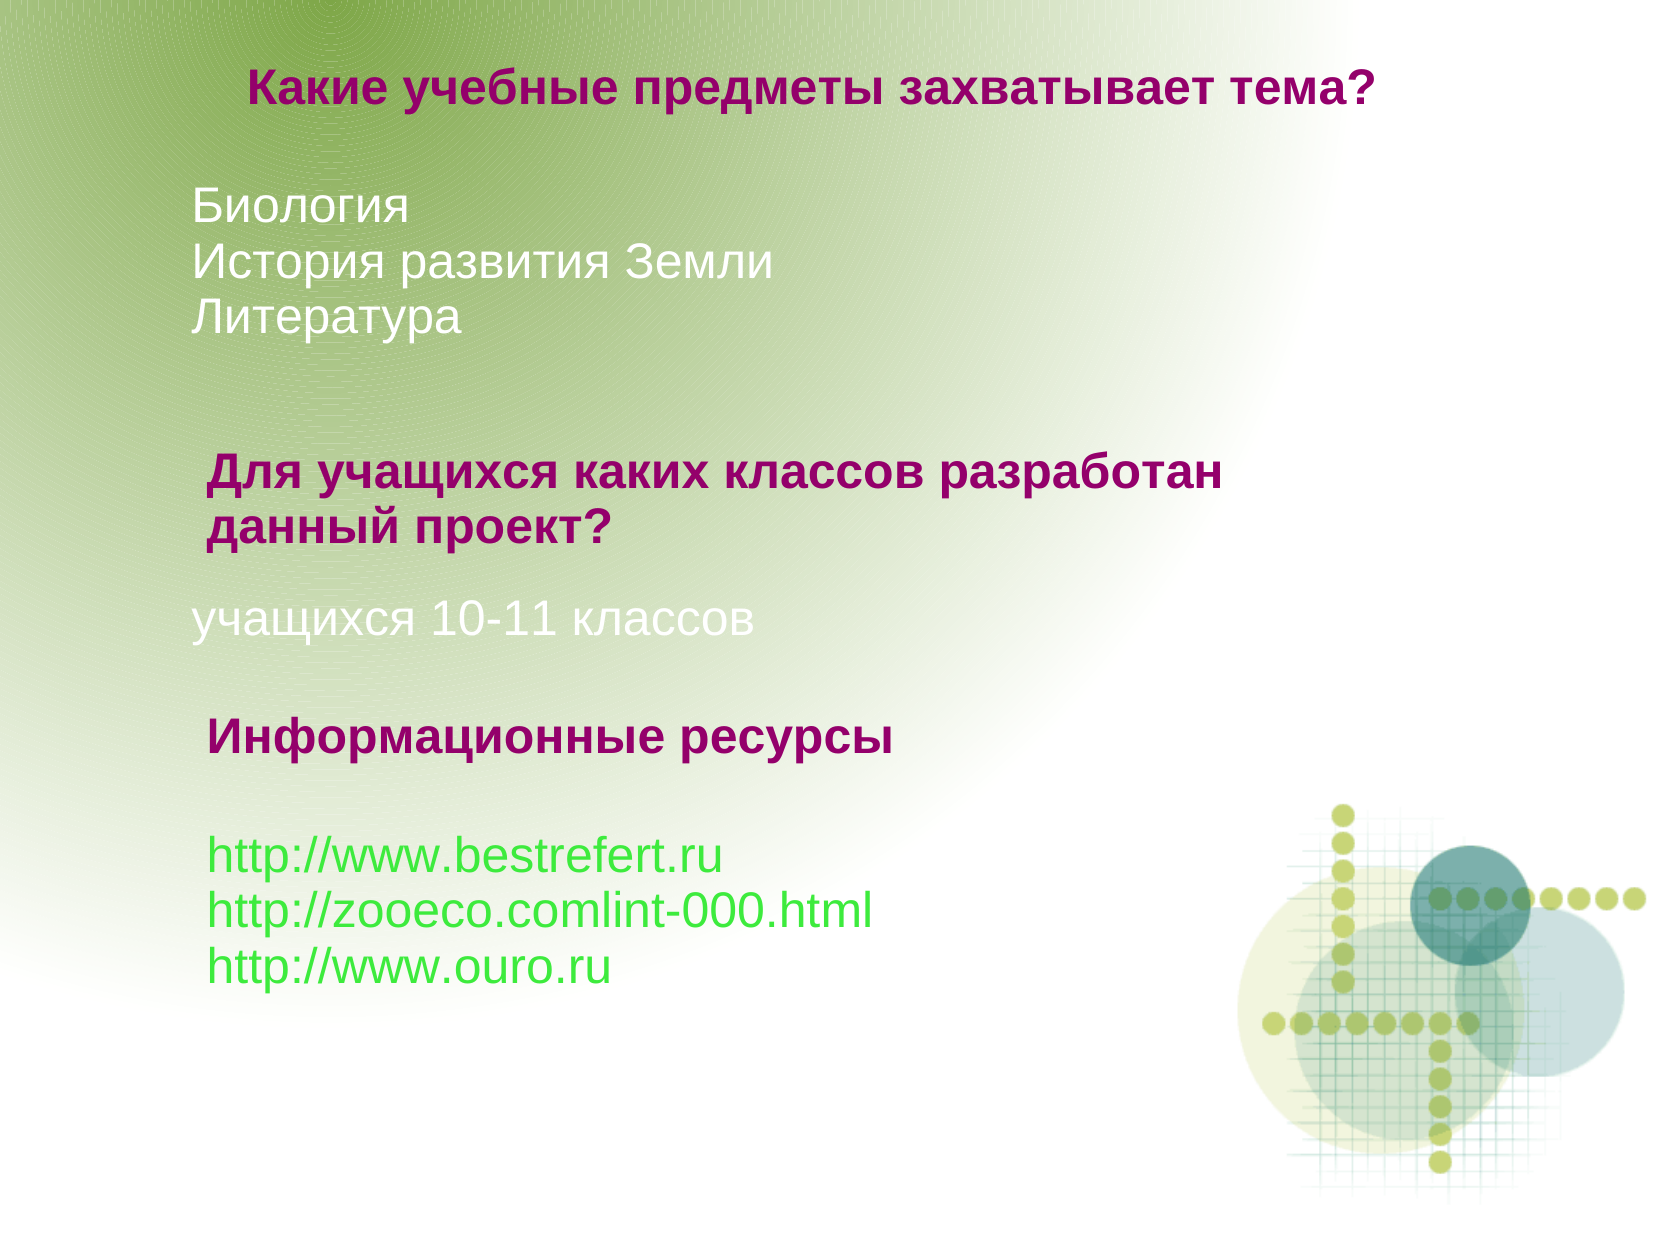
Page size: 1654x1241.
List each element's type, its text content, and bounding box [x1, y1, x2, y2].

text_box [147, 826, 975, 884]
text_box [206, 708, 502, 766]
picture [1224, 792, 1654, 1211]
text_box учащихся 10-11 классов [177, 590, 798, 647]
text_box Информационные ресурсы [502, 708, 1123, 766]
text_box Биология История развития Земли Литература [177, 177, 886, 345]
text_box Для учащихся каких классов разработан данный проект? [206, 442, 1418, 557]
text_box http://www.bestrefert.ru http://zooeco.comlint-000.html http://www.ouro.ru [206, 826, 1004, 995]
text_box Какие учебные предметы захватывает тема? [236, 59, 1388, 117]
